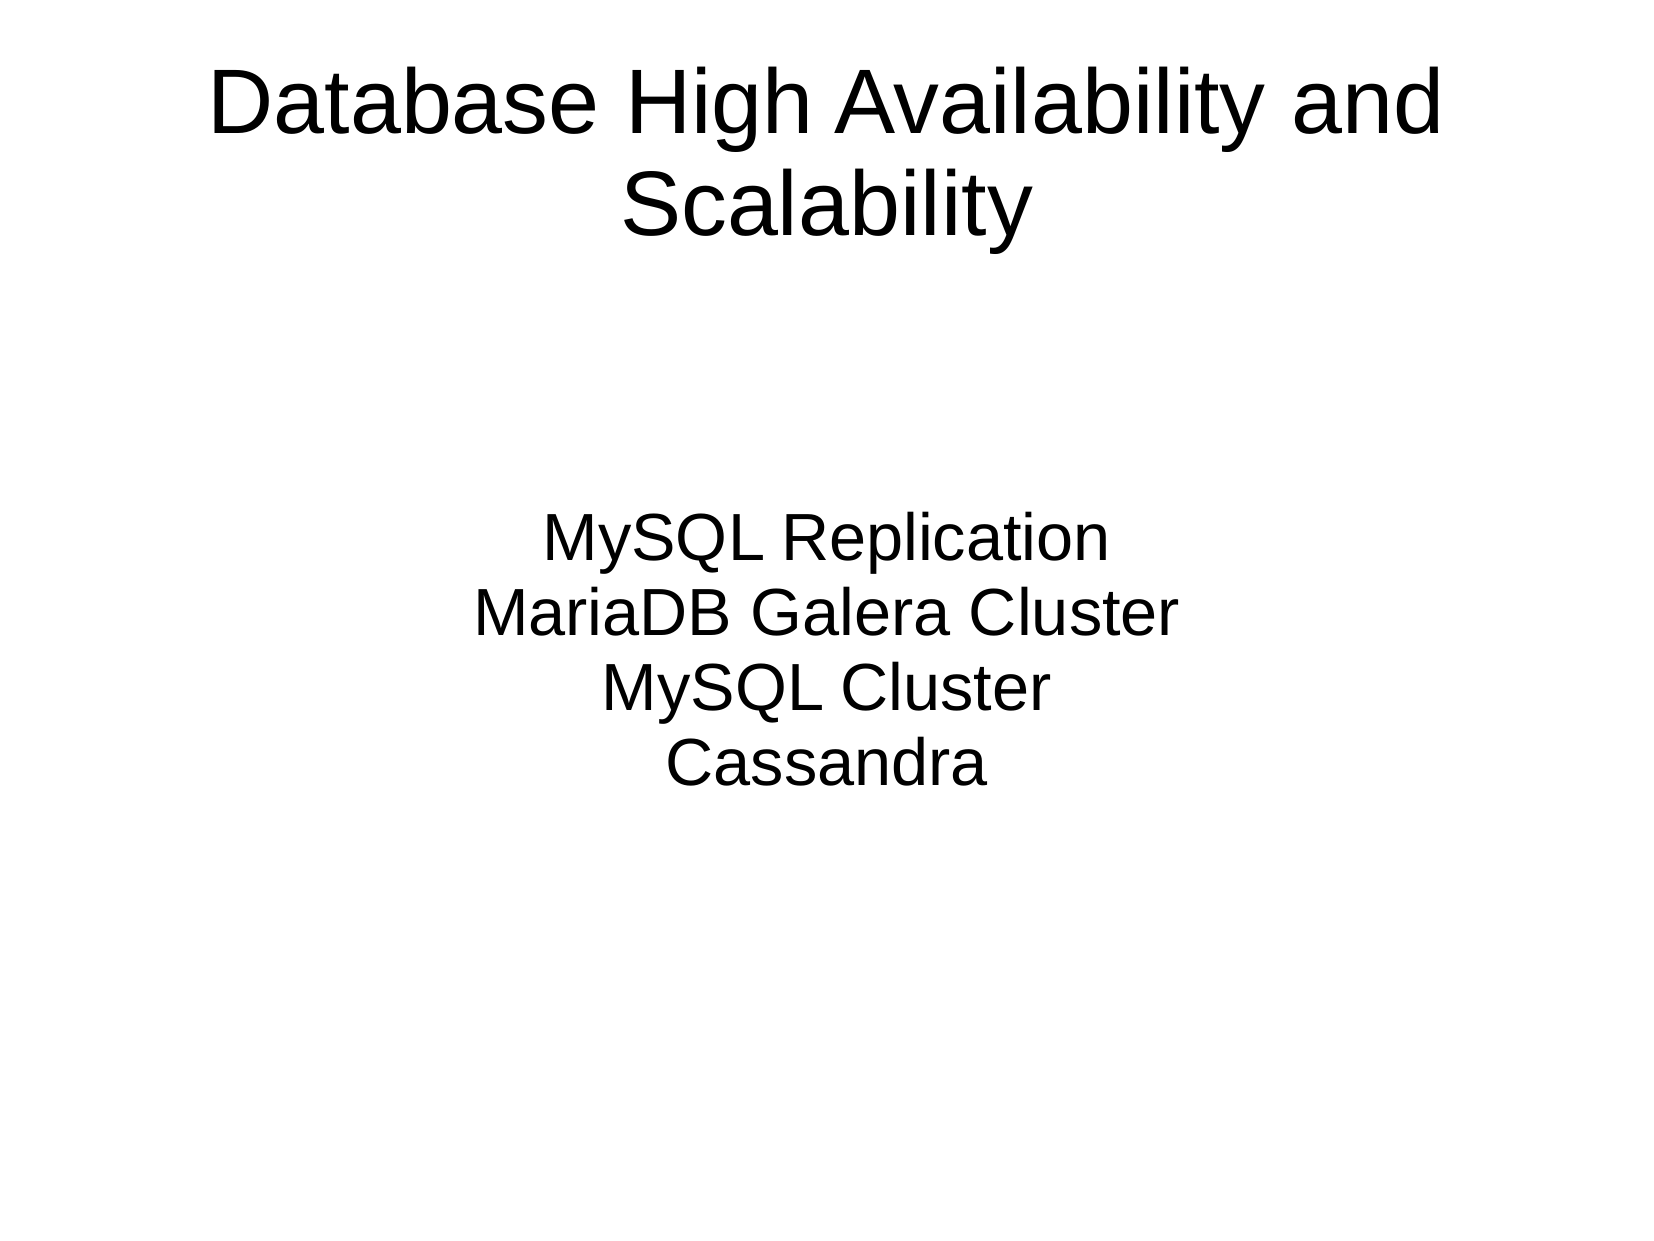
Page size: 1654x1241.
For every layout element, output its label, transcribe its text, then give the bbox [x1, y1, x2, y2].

title Database High Availability and Scalability [82, 49, 1571, 257]
subtitle MySQL Replication MariaDB Galera Cluster MySQL Cluster Cassandra [82, 290, 1571, 1010]
